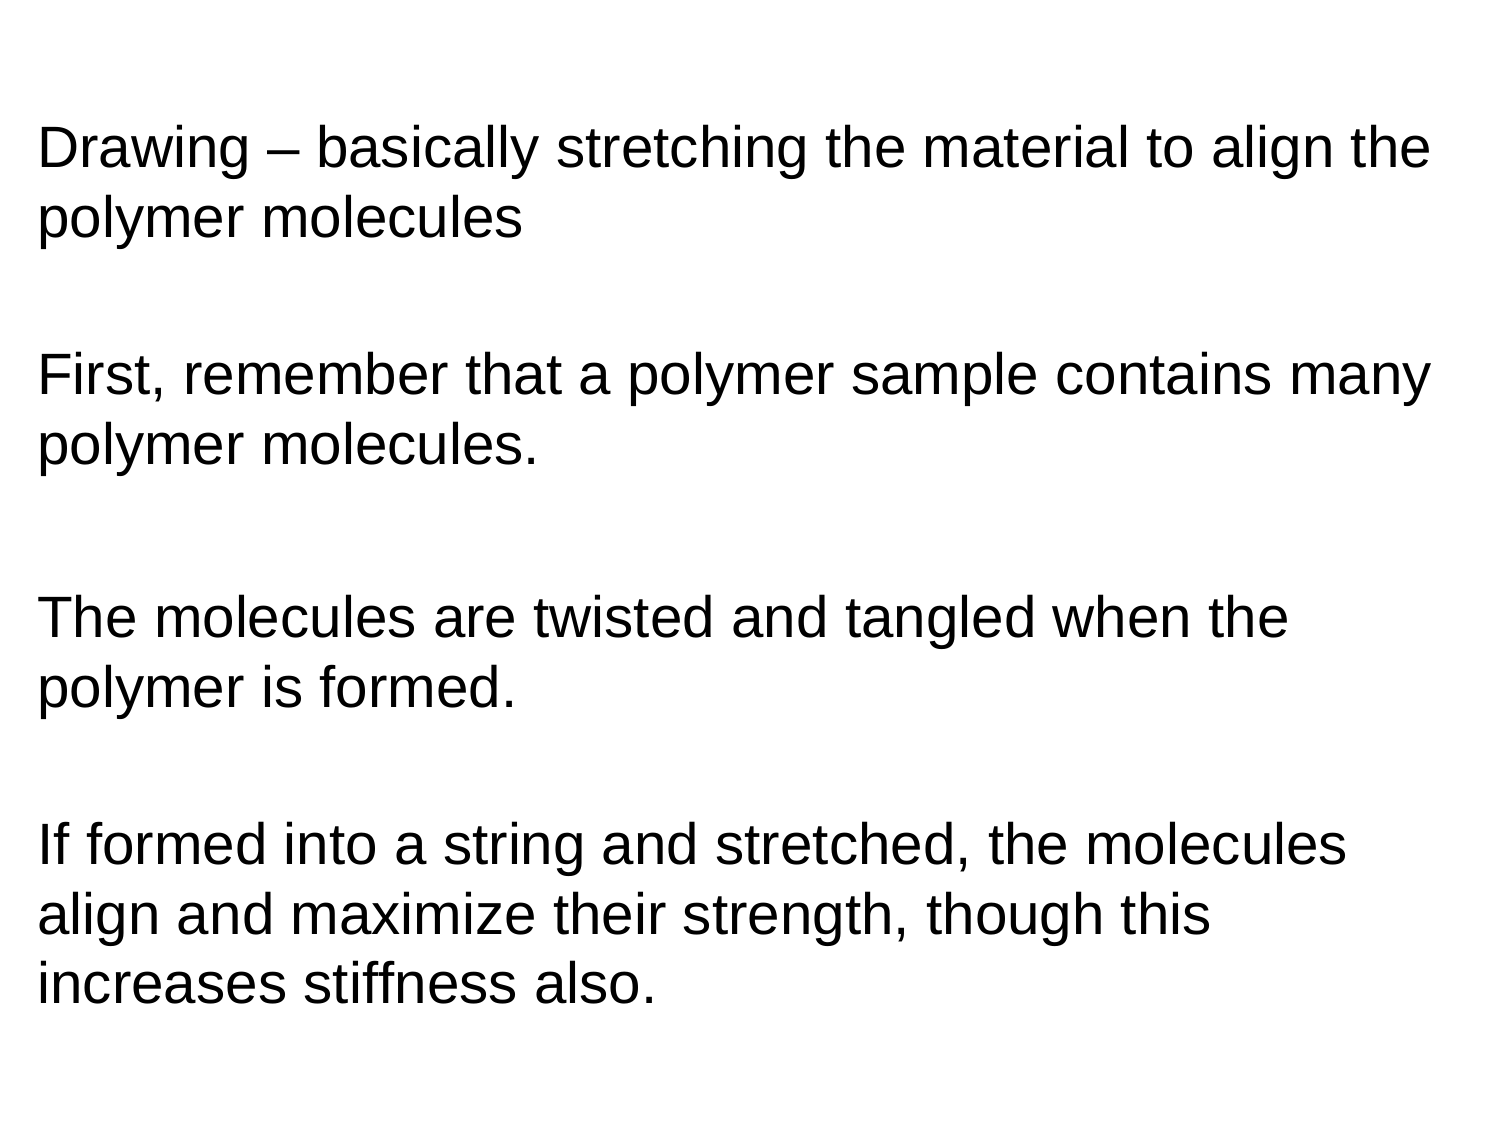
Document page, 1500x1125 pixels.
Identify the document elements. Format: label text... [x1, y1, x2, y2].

subtitle Drawing – basically stretching the material to align the polymer molecules First, remember that a polymer sample contains many polymer molecules. The molecules are twisted and tangled when the polymer is formed. If formed into a string and stretched, the molecules align and maximize their strength, though this increases stiffness also. [37, 37, 1463, 1088]
